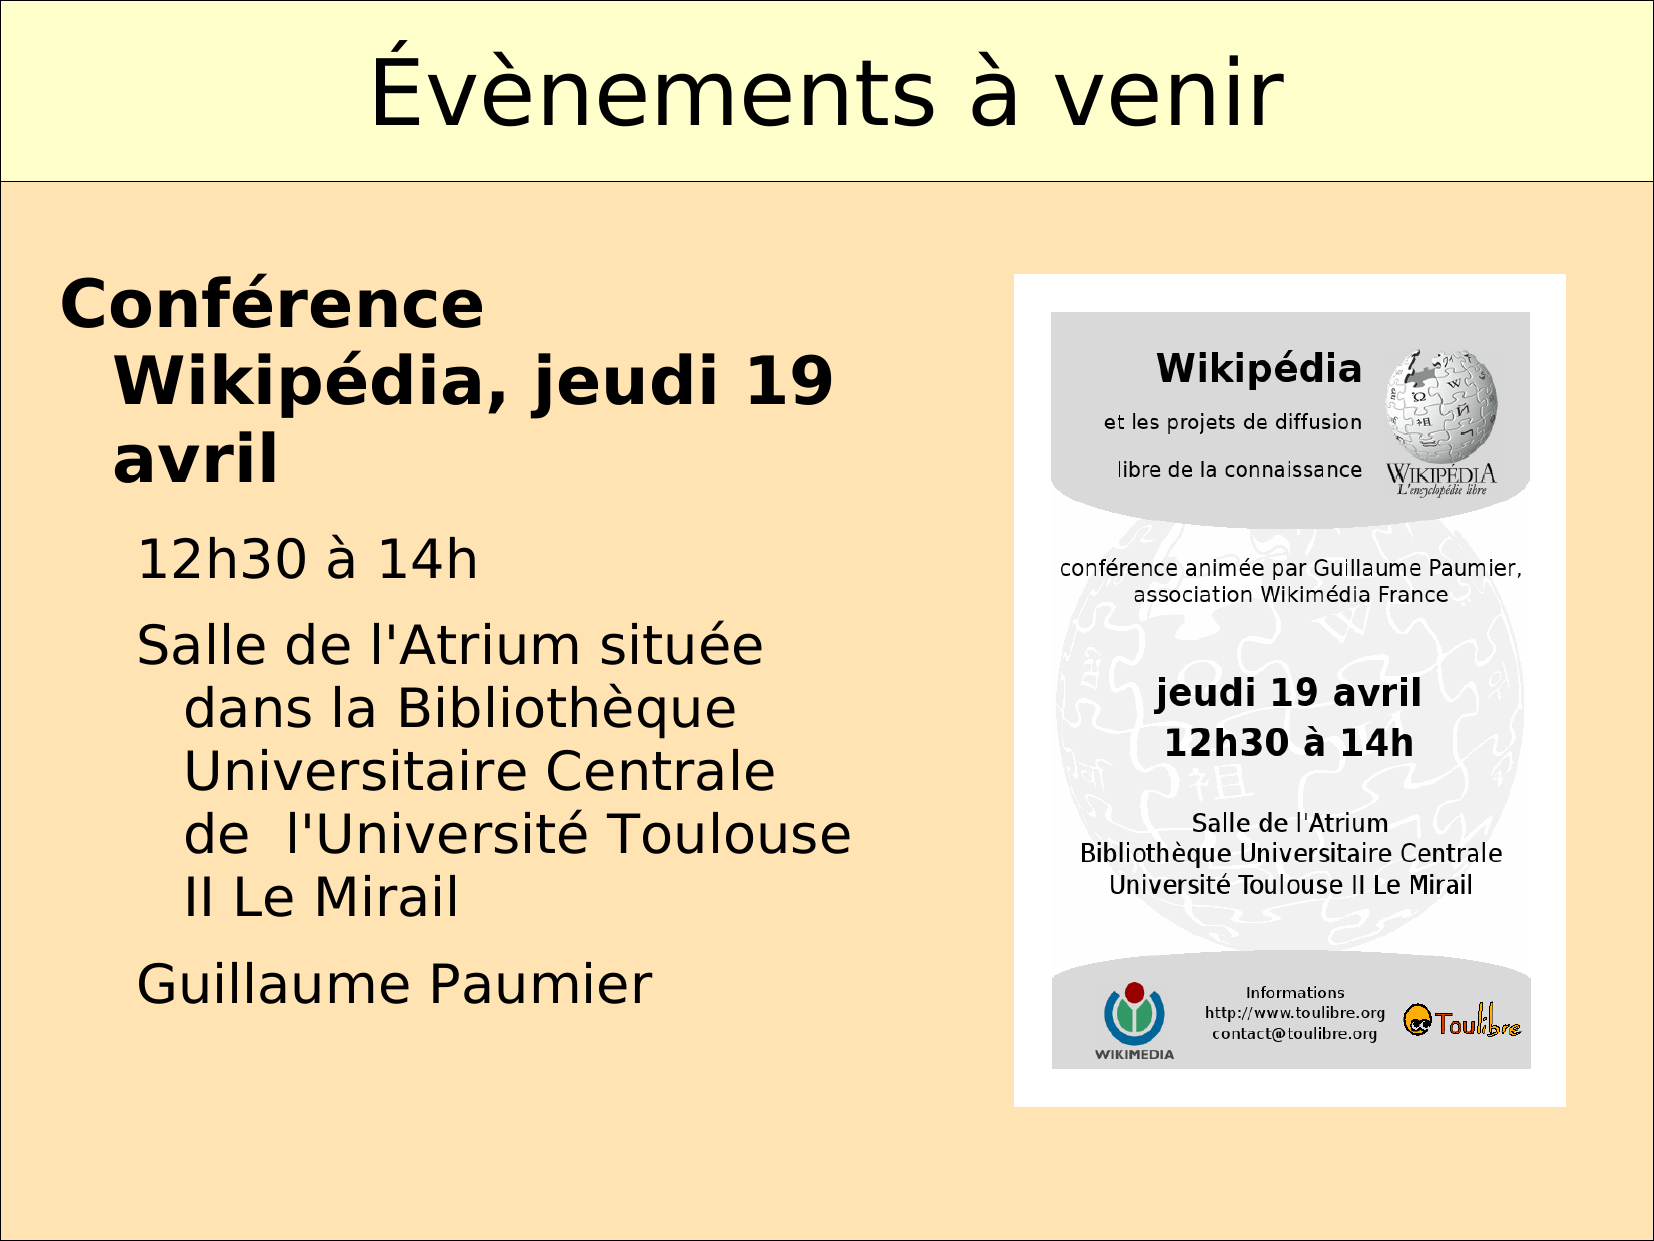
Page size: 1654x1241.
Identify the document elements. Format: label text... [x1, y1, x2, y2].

picture [1014, 274, 1566, 1107]
list Conférence Wikipédia, jeudi 19 avril 12h30 à 14h Salle de l'Atrium située dans la Bibliothèque Universitaire Centrale de l'Université Toulouse II Le Mirail Guillaume Paumier [41, 265, 863, 1099]
title Évènements à venir [0, 33, 1654, 154]
